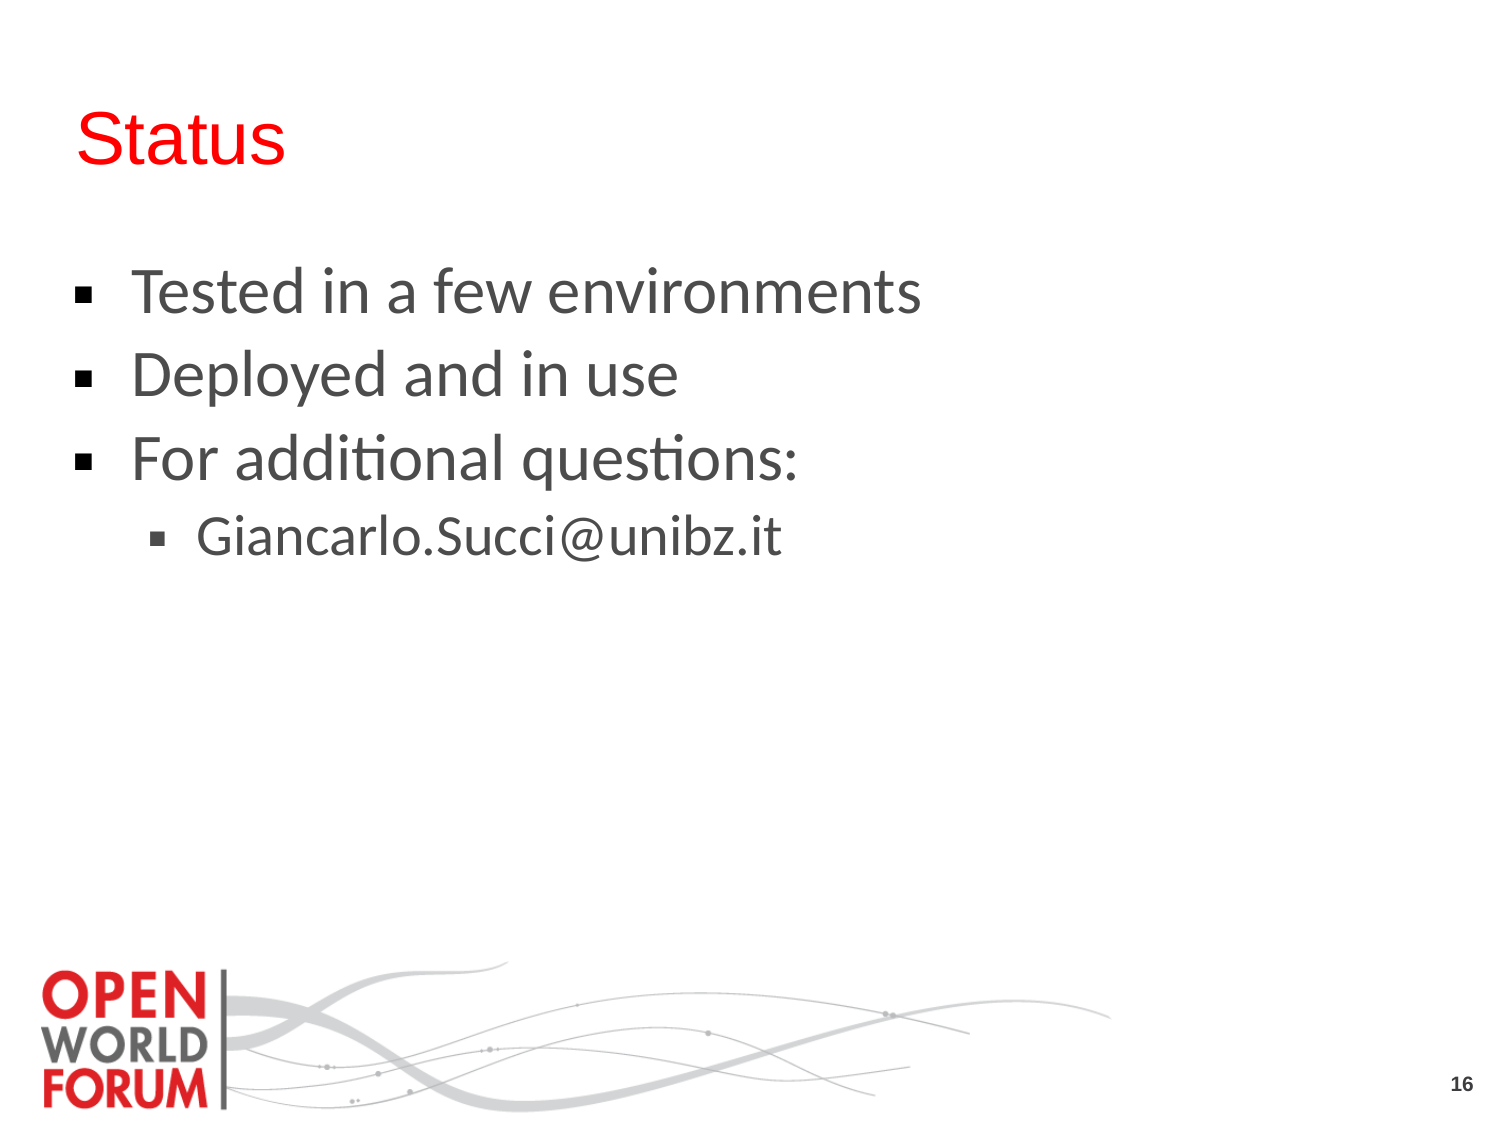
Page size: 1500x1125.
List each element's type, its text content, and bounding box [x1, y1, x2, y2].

picture [41, 957, 1112, 1119]
title Status [75, 52, 1425, 226]
list Tested in a few environments Deployed and in use For additional questions: Giancarlo.Succi@unibz.it [75, 263, 1425, 991]
